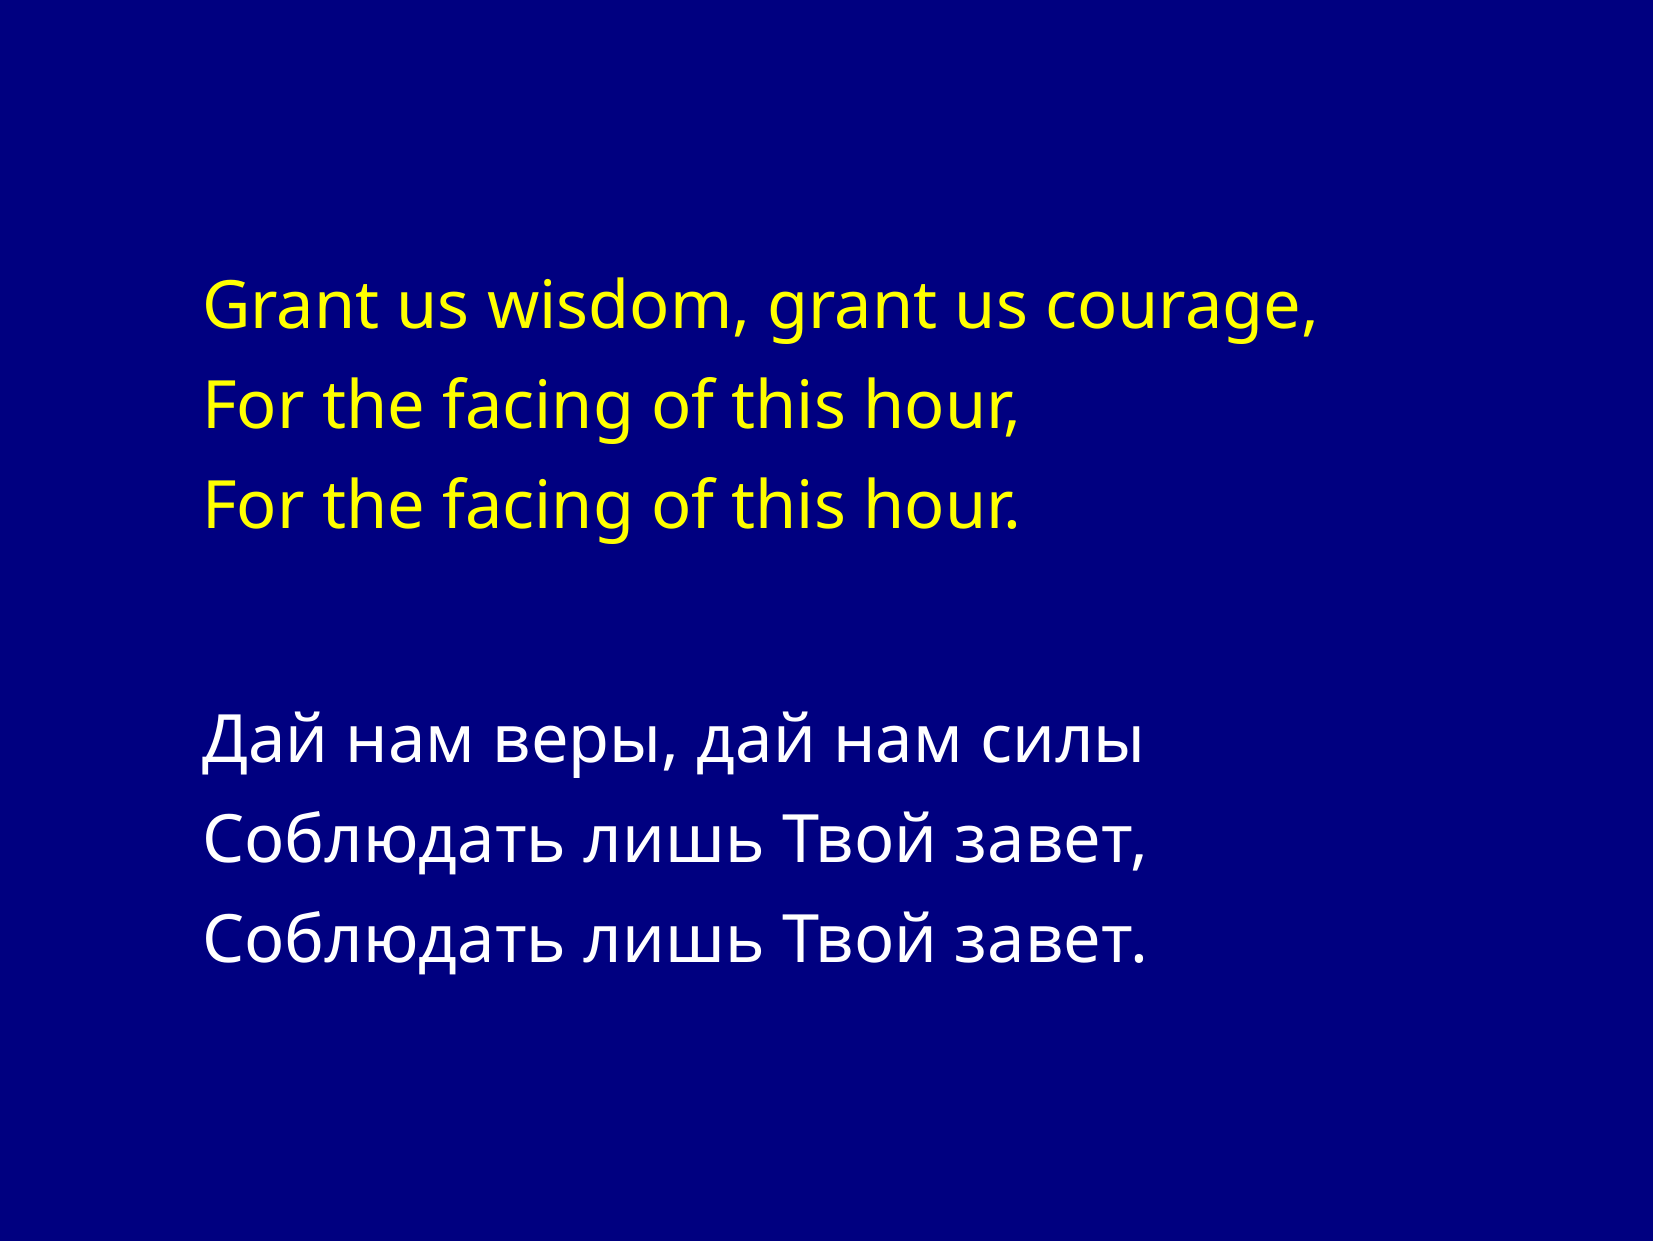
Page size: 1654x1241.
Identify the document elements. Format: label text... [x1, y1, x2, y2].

text_box Grant us wisdom, grant us courage, For the facing of this hour, For the facing of this hour. [75, 150, 1576, 638]
text_box Дай нам веры, дай нам силы Соблюдать лишь Твой завет, Соблюдать лишь Твой завет. [75, 675, 1576, 1163]
